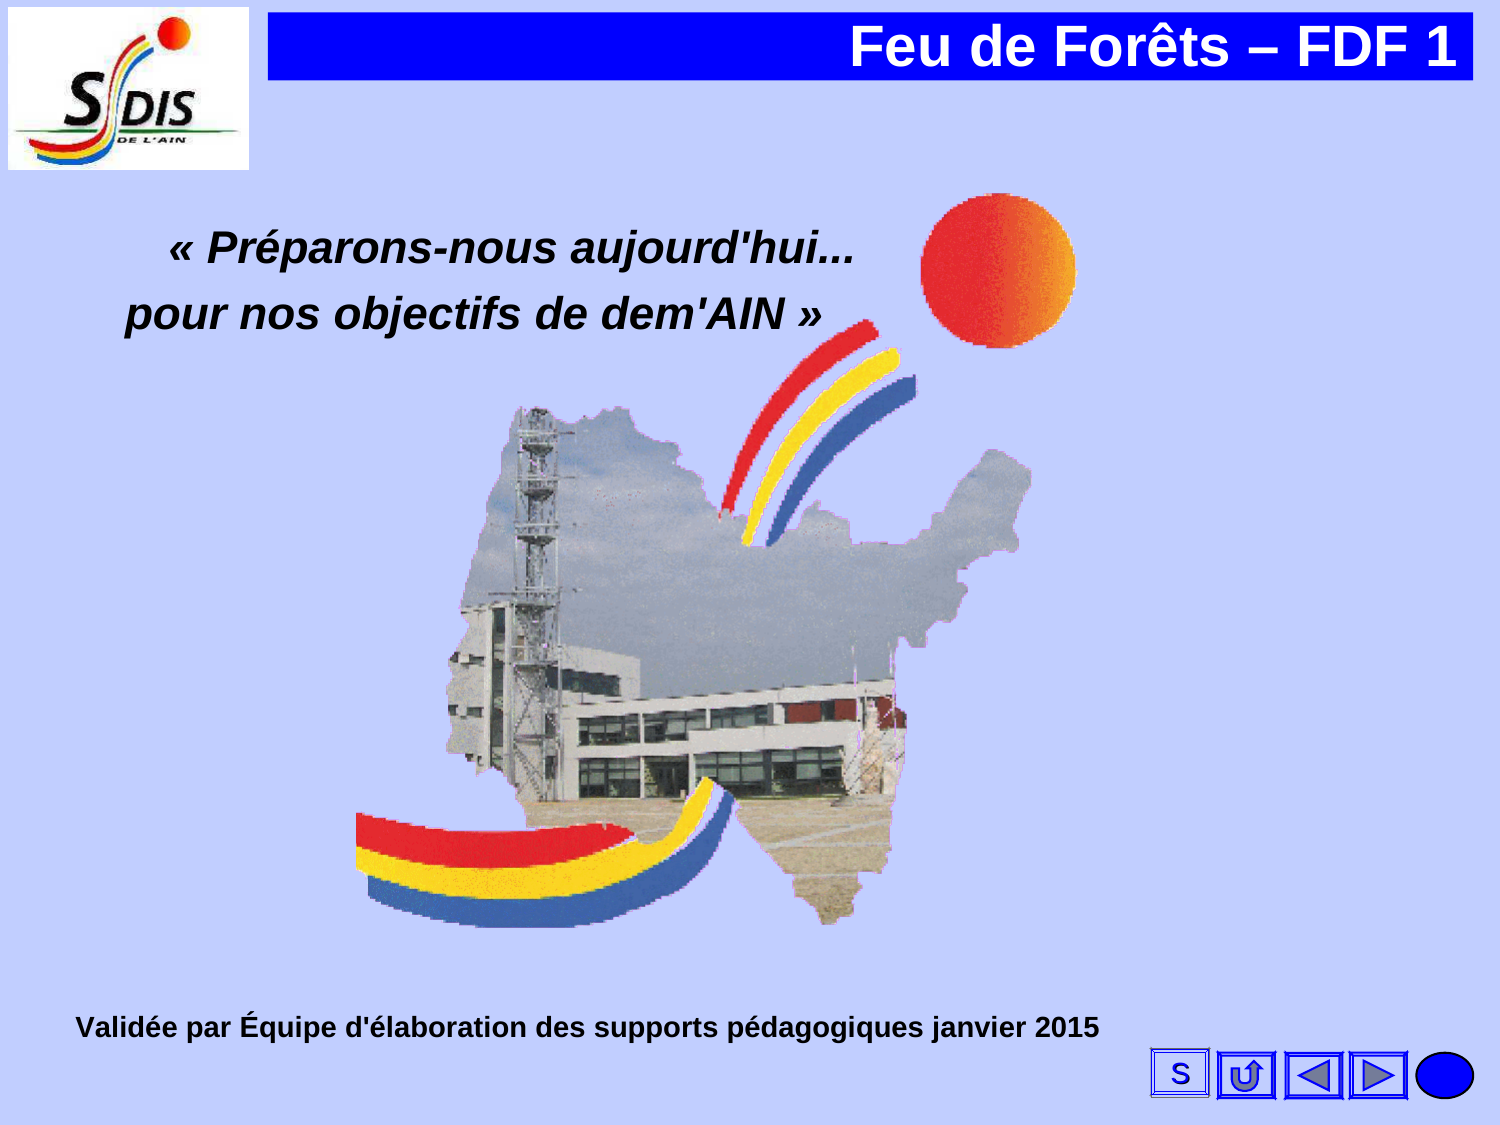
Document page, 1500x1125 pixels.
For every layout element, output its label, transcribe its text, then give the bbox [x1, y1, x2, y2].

text_box Feu de Forêts – FDF 1 [1152, 12, 1474, 81]
picture [356, 0, 1152, 1125]
text_box [1416, 1052, 1474, 1099]
picture [8, 7, 249, 170]
list « Préparons-nous aujourd'hui... pour nos objectifs de dem'AIN » [53, 214, 916, 463]
text_box Feu de Forêts – FDF 1 [267, 12, 356, 81]
text_box Validée par Équipe d'élaboration des supports pédagogiques janvier 2015 [60, 1003, 356, 1052]
